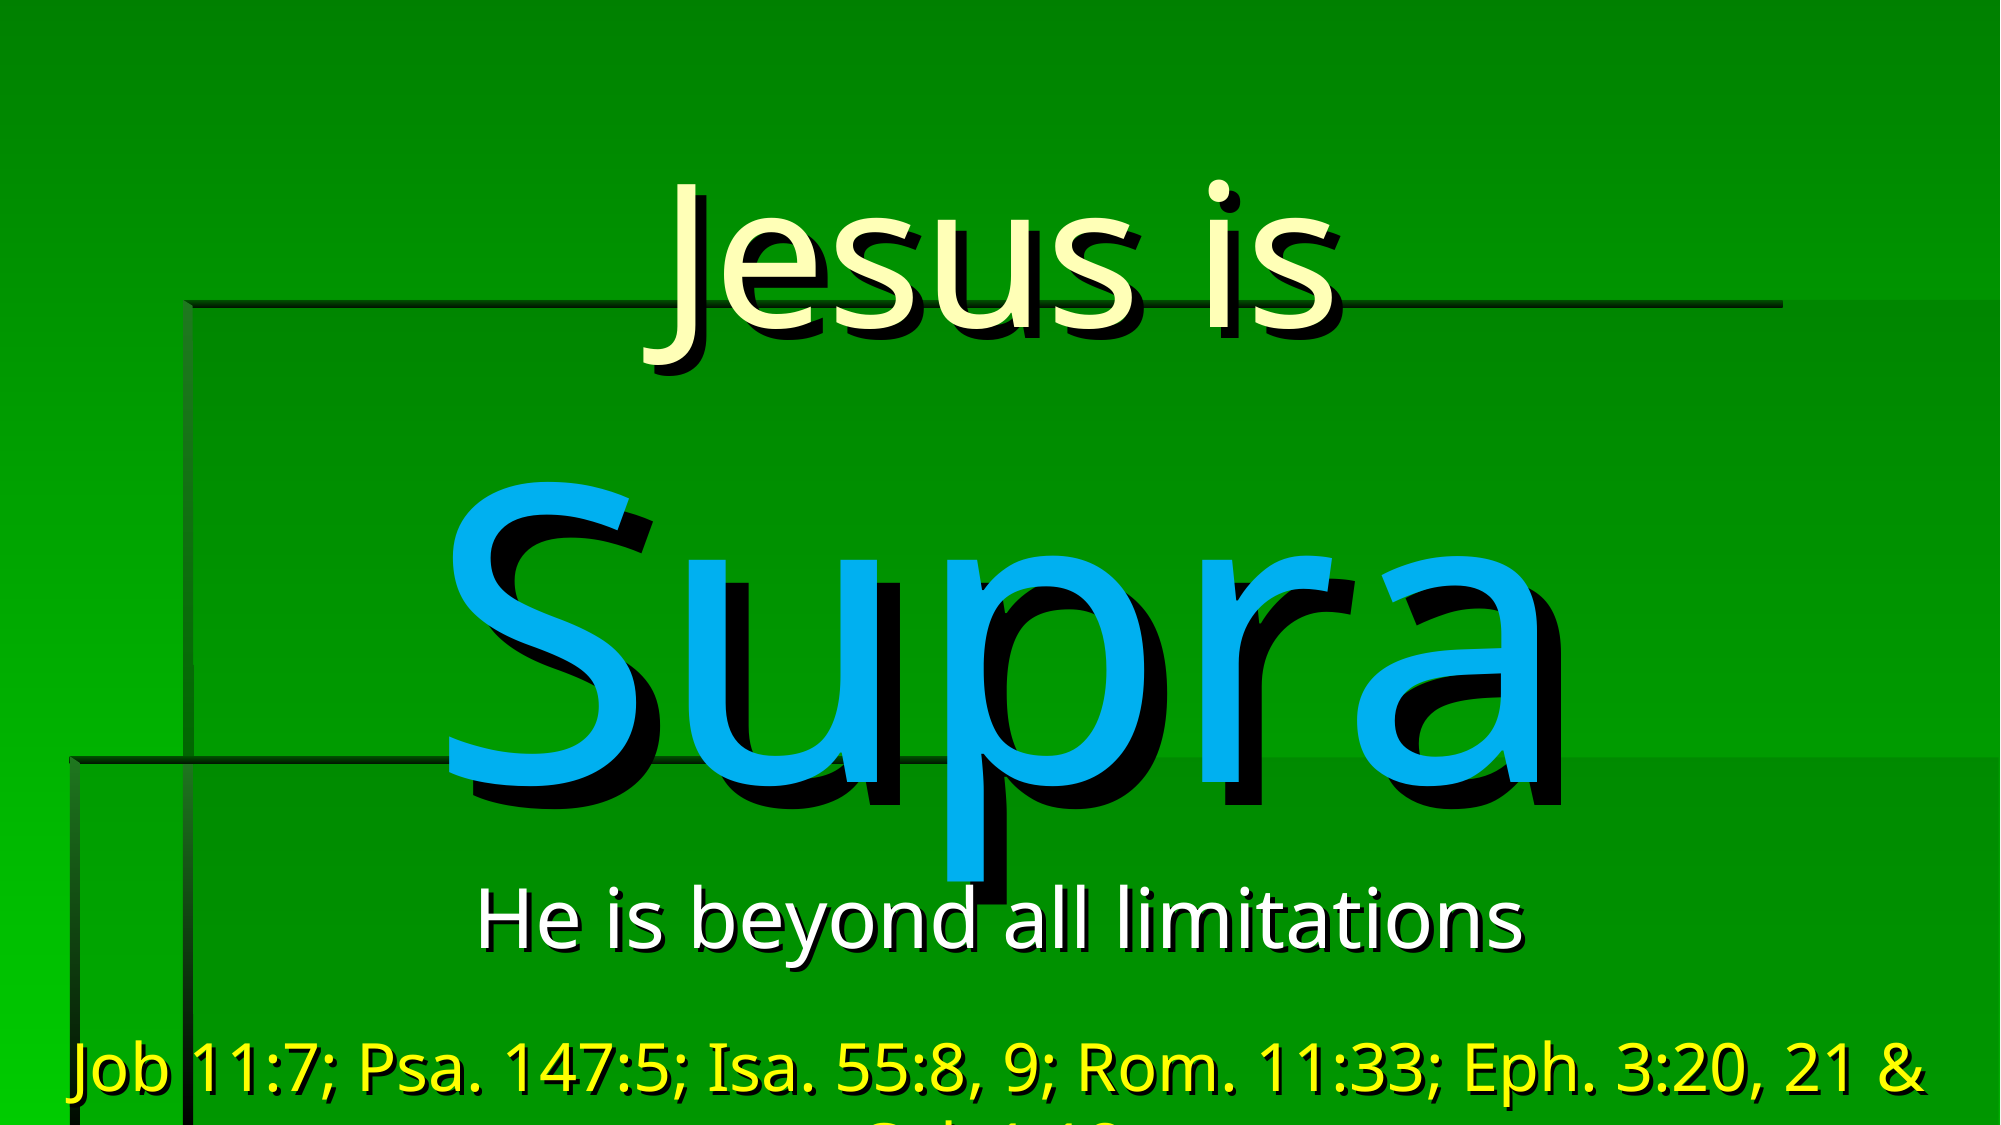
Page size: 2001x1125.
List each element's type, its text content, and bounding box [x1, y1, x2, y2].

title Jesus is Supra He is beyond all limitations Job 11:7; Psa. 147:5; Isa. 55:8, 9; Rom. 11:33; Eph. 3:20, 21 & Col. 1:18 [0, 0, 2000, 1125]
